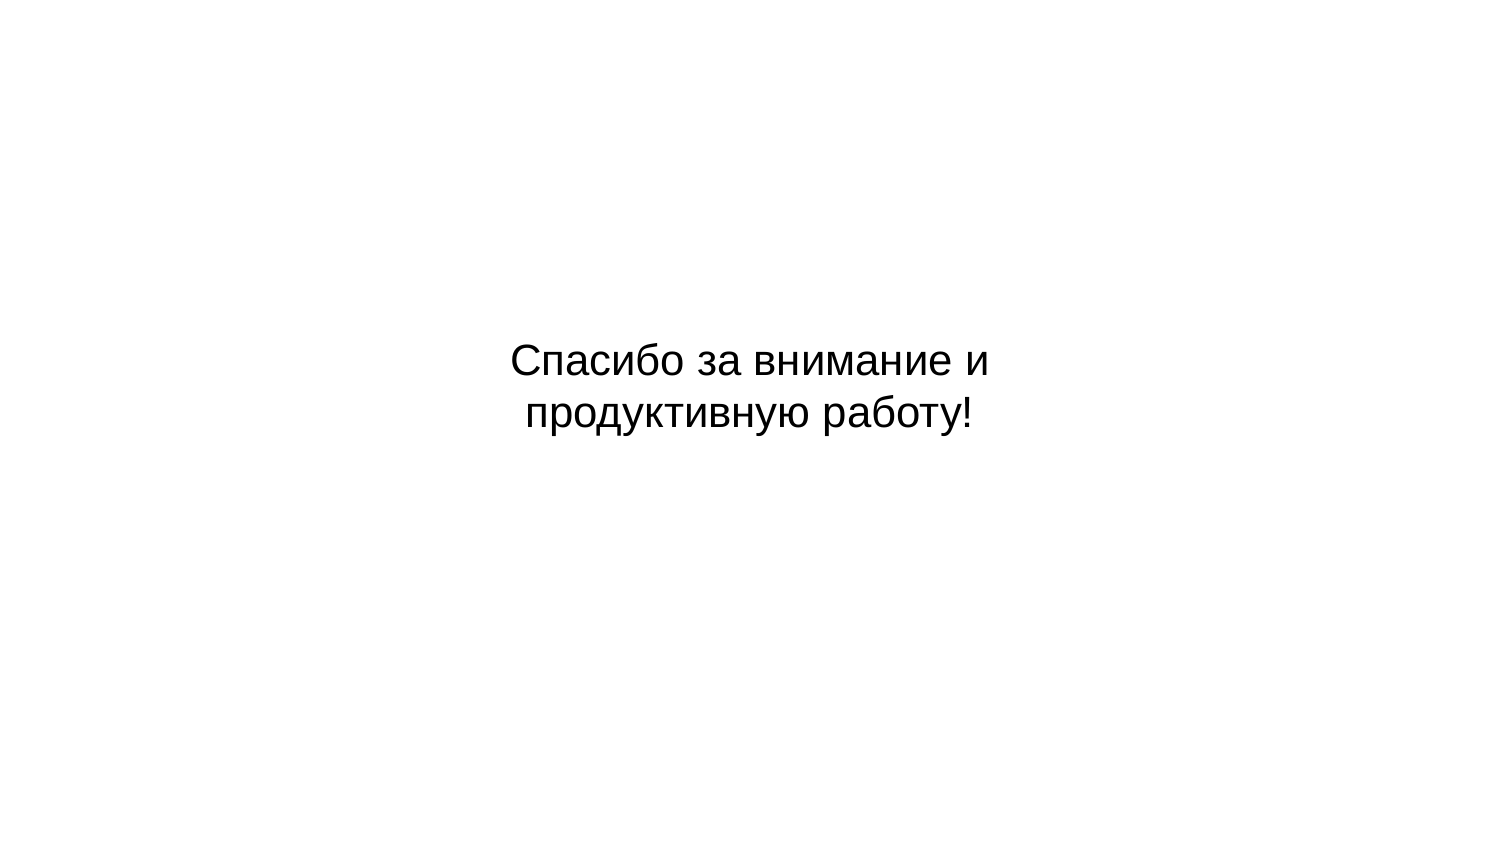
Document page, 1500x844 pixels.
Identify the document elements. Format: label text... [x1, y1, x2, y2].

text_box Спасибо за внимание и продуктивную работу! [146, 331, 1354, 466]
